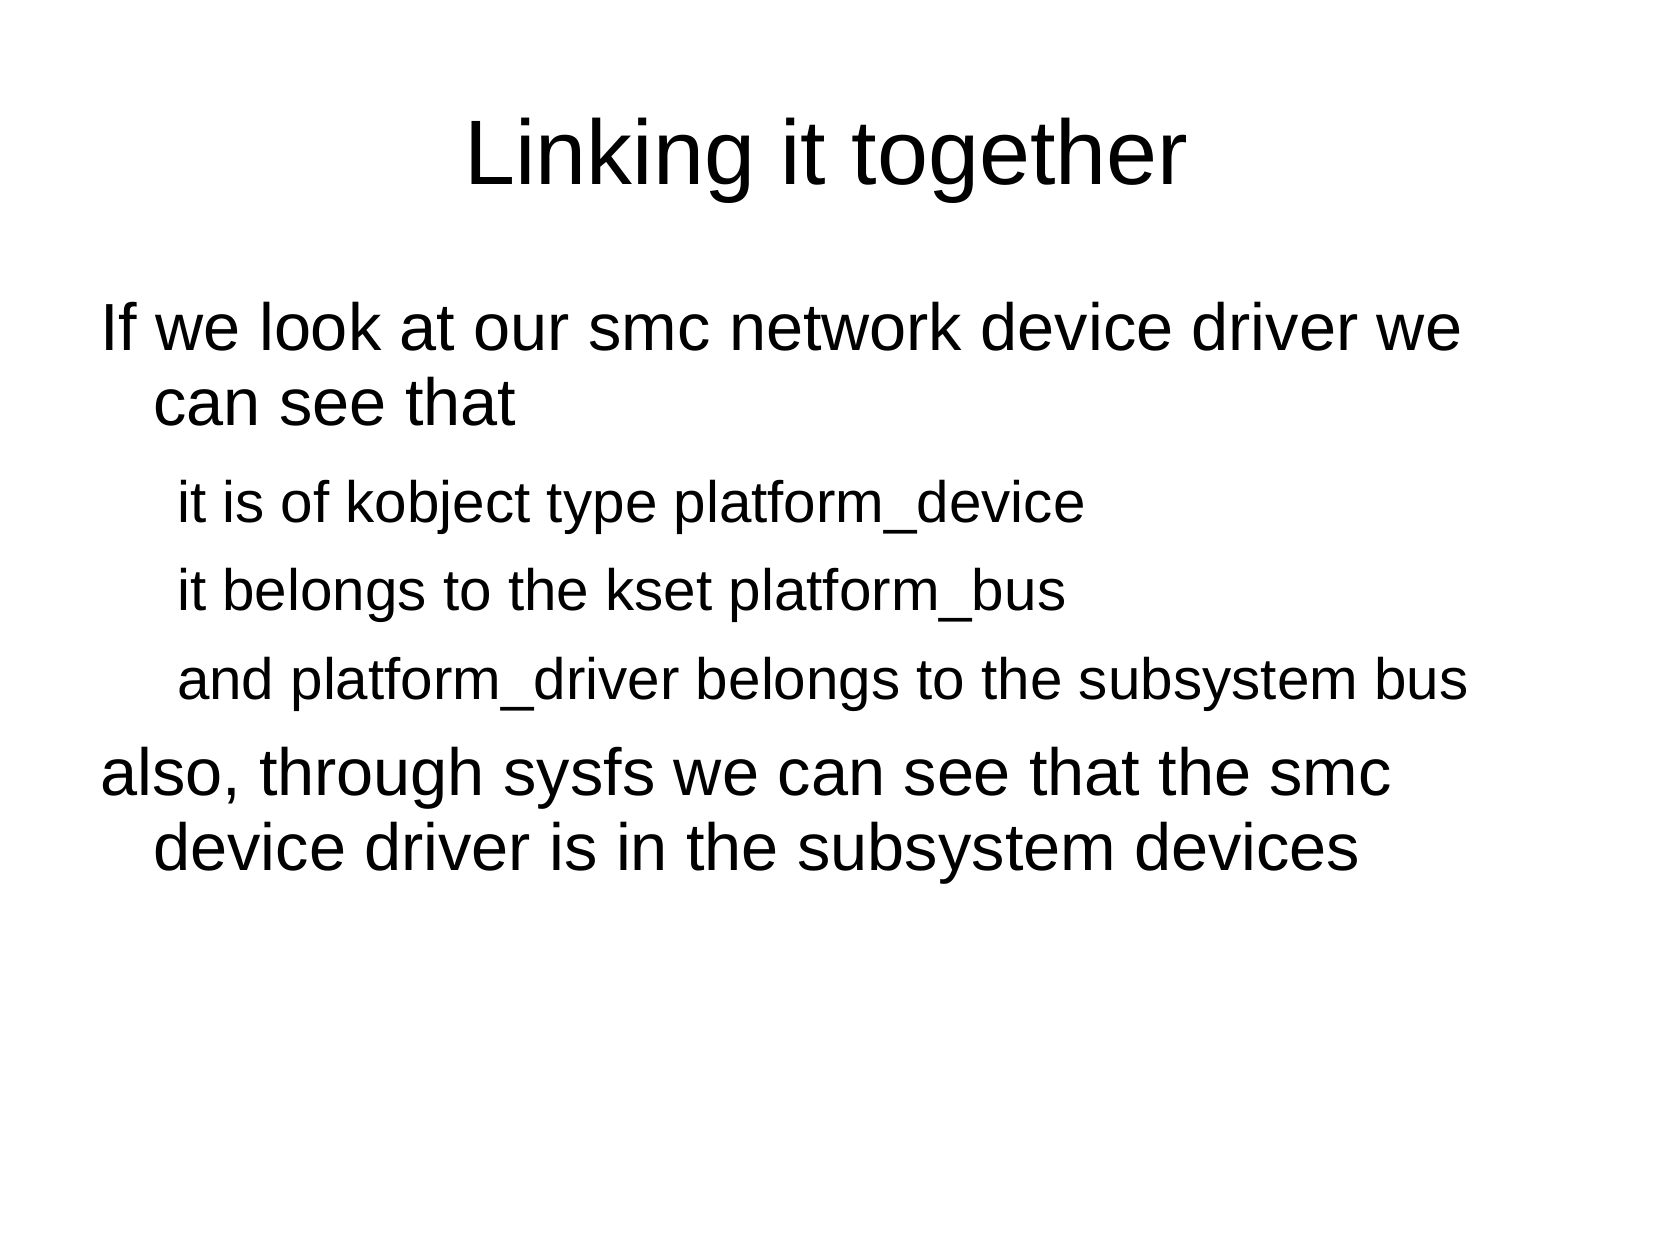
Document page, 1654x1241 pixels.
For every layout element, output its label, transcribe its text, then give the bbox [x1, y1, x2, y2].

title Linking it together [82, 49, 1571, 257]
list If we look at our smc network device driver we can see that it is of kobject type platform_device it belongs to the kset platform_bus and platform_driver belongs to the subsystem bus also, through sysfs we can see that the smc device driver is in the subsystem devices [82, 290, 1571, 1109]
